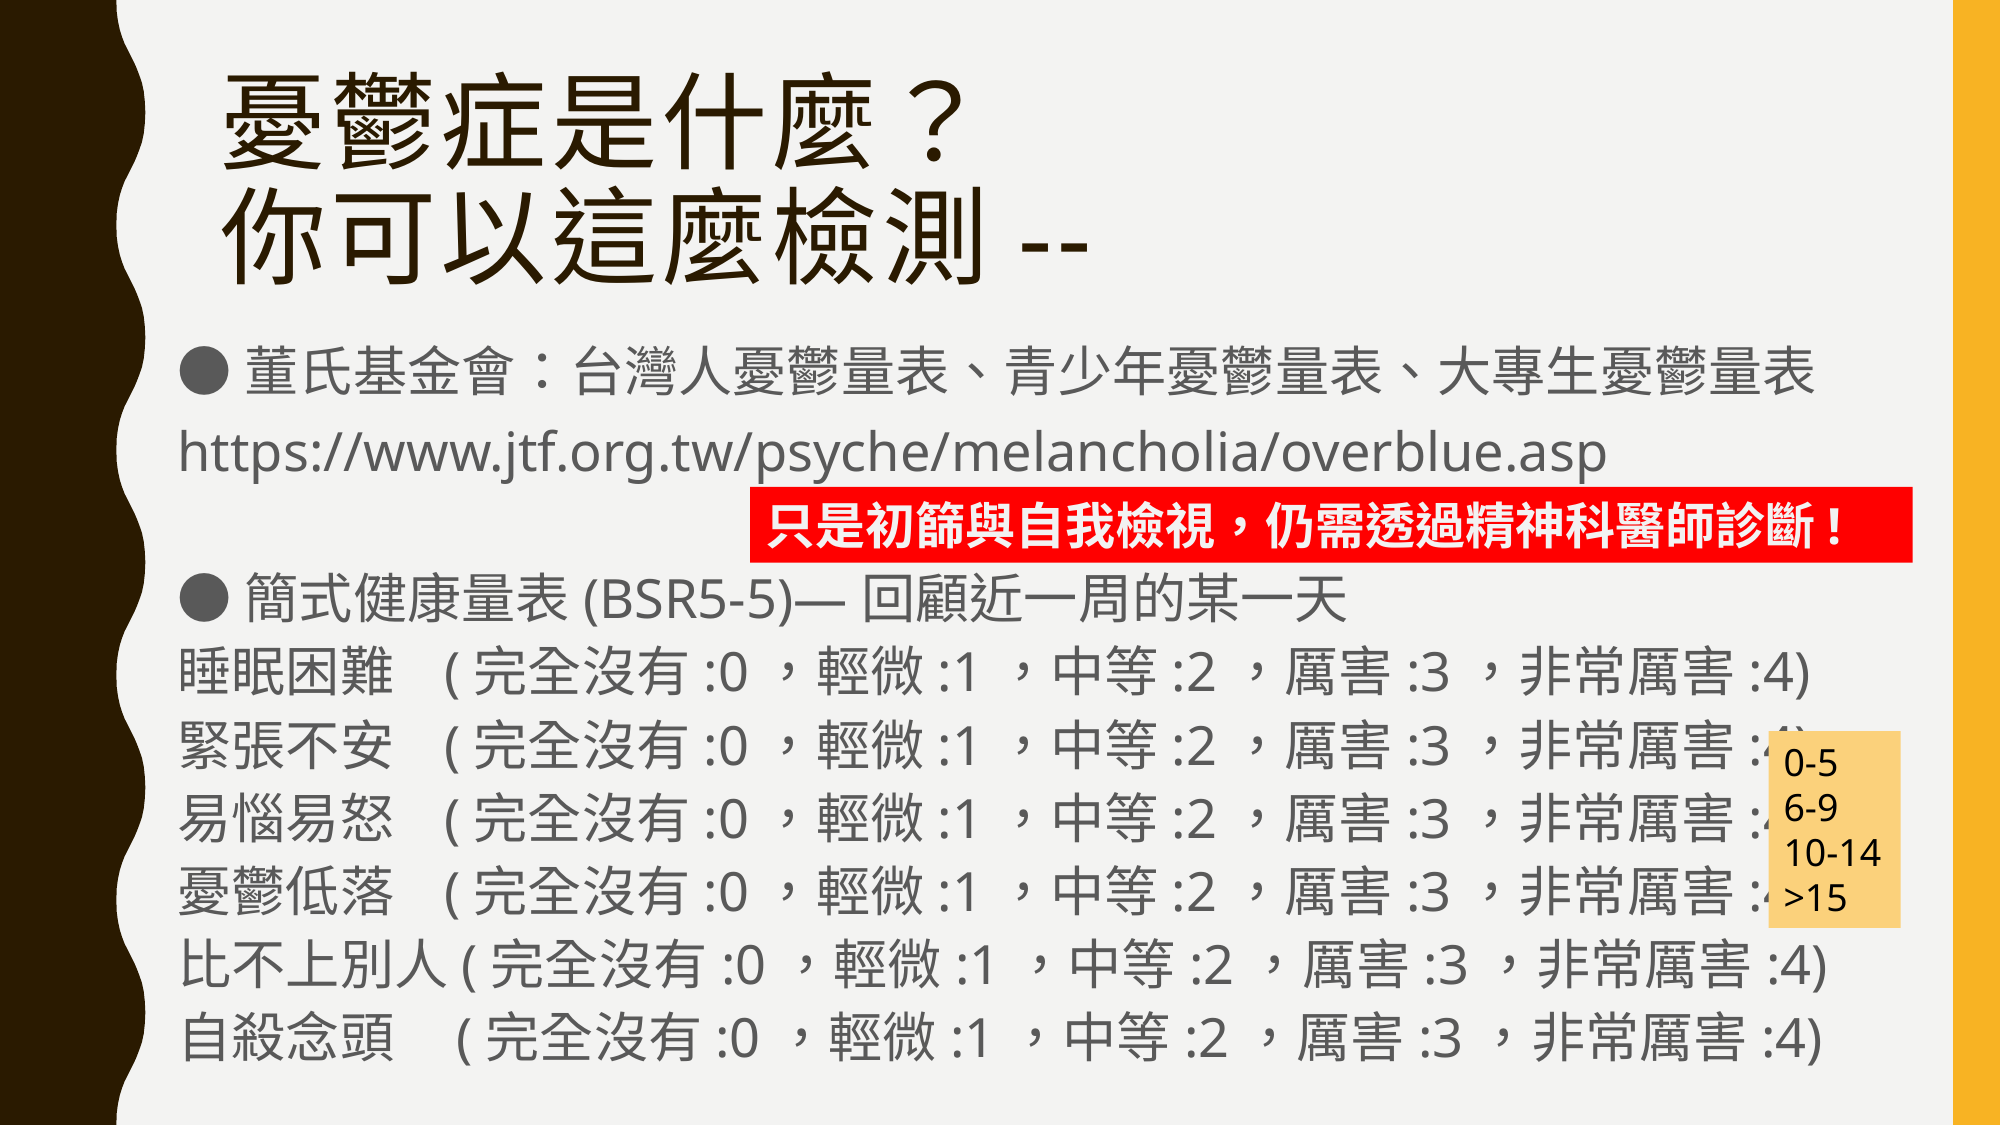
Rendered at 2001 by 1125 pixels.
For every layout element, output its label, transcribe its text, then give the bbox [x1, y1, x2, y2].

list ●董氏基金會：台灣人憂鬱量表、青少年憂鬱量表、大專生憂鬱量表 https://www.jtf.org.tw/psyche/melancholia/overblue.asp ●簡式健康量表(BSR5-5)—回顧近一周的某一天 睡眠困難 (完全沒有:0，輕微:1，中等:2，厲害:3，非常厲害:4) 緊張不安 (完全沒有:0，輕微:1，中等:2，厲害:3，非常厲害:4) 易惱易怒 (完全沒有:0，輕微:1，中等:2，厲害:3，非常厲害:4) 憂鬱低落 (完全沒有:0，輕微:1，中等:2，厲害:3，非常厲害:4) 比不上別人(完全沒有:0，輕微:1，中等:2，厲害:3，非常厲害:4) 自殺念頭 (完全沒有:0，輕微:1，中等:2，厲害:3，非常厲害:4) [162, 337, 1958, 1125]
title 憂鬱症是什麼？ 你可以這麼檢測-- [205, 62, 1876, 308]
text_box 只是初篩與自我檢視，仍需透過精神科醫師診斷! [750, 486, 1913, 563]
text_box 0-5 6-9 10-14 >15 [1768, 731, 1901, 928]
